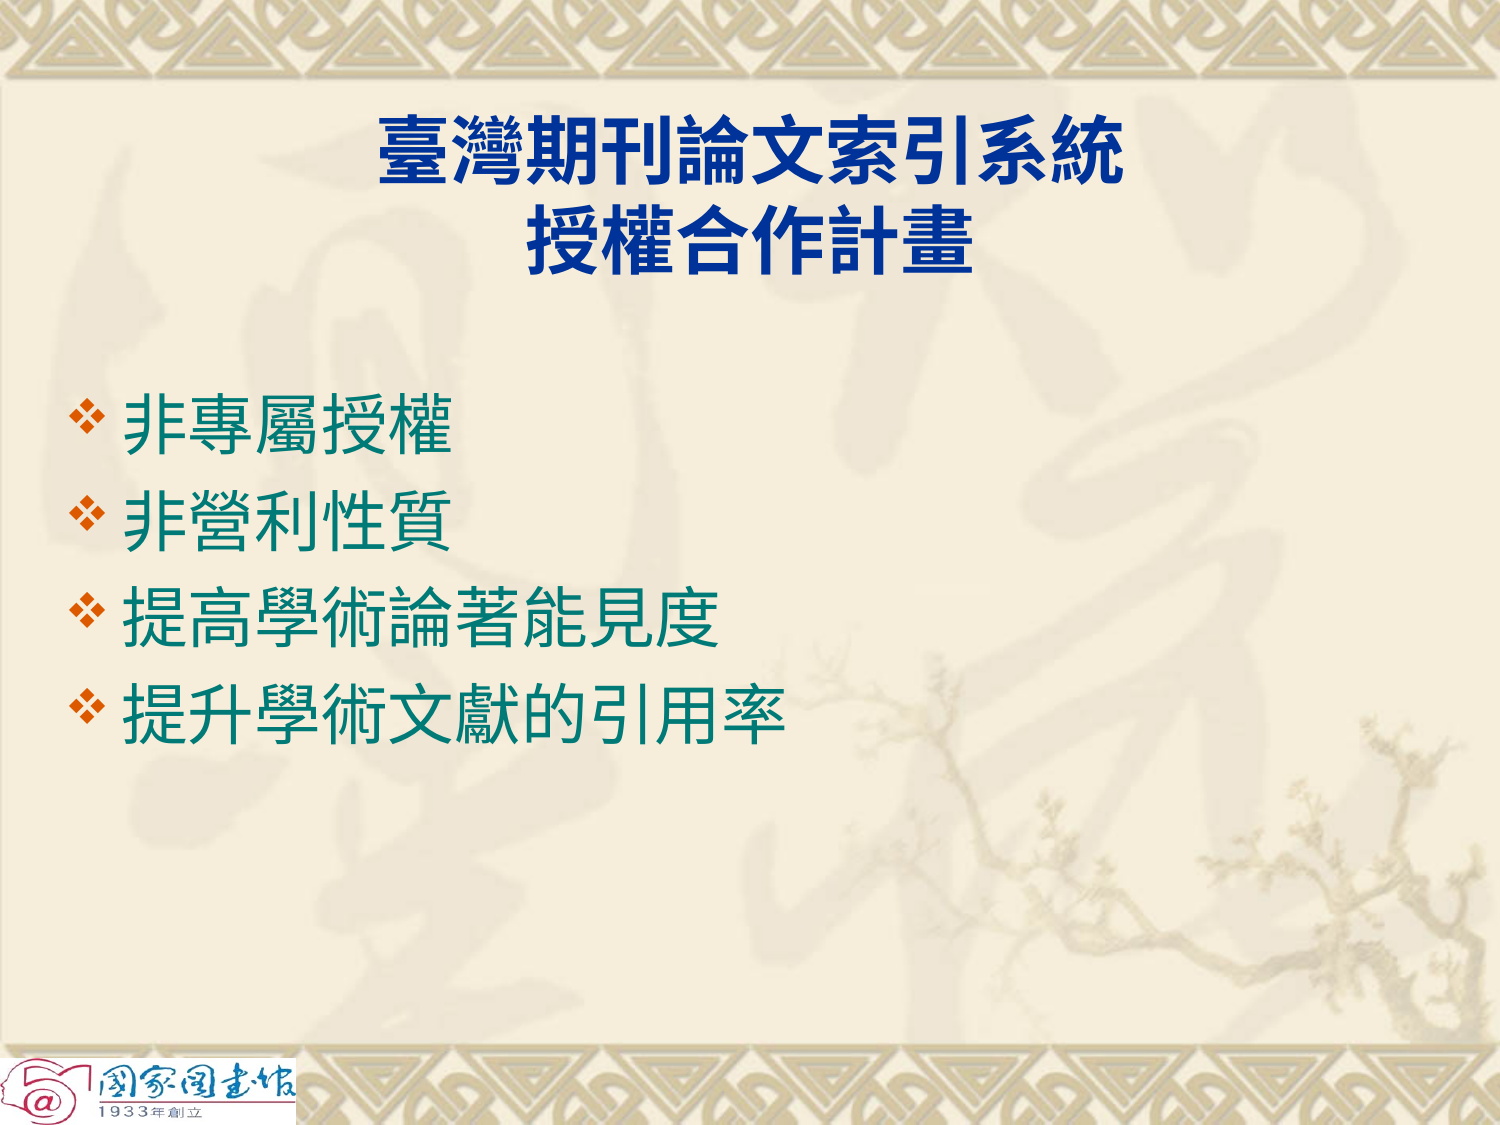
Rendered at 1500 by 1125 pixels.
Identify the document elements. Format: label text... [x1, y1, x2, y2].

picture [0, 0, 1500, 1125]
list 非專屬授權 非營利性質 提高學術論著能見度 提升學術文獻的引用率 [50, 375, 1452, 1063]
title 臺灣期刊論文索引系統 授權合作計畫 [49, 99, 1451, 288]
